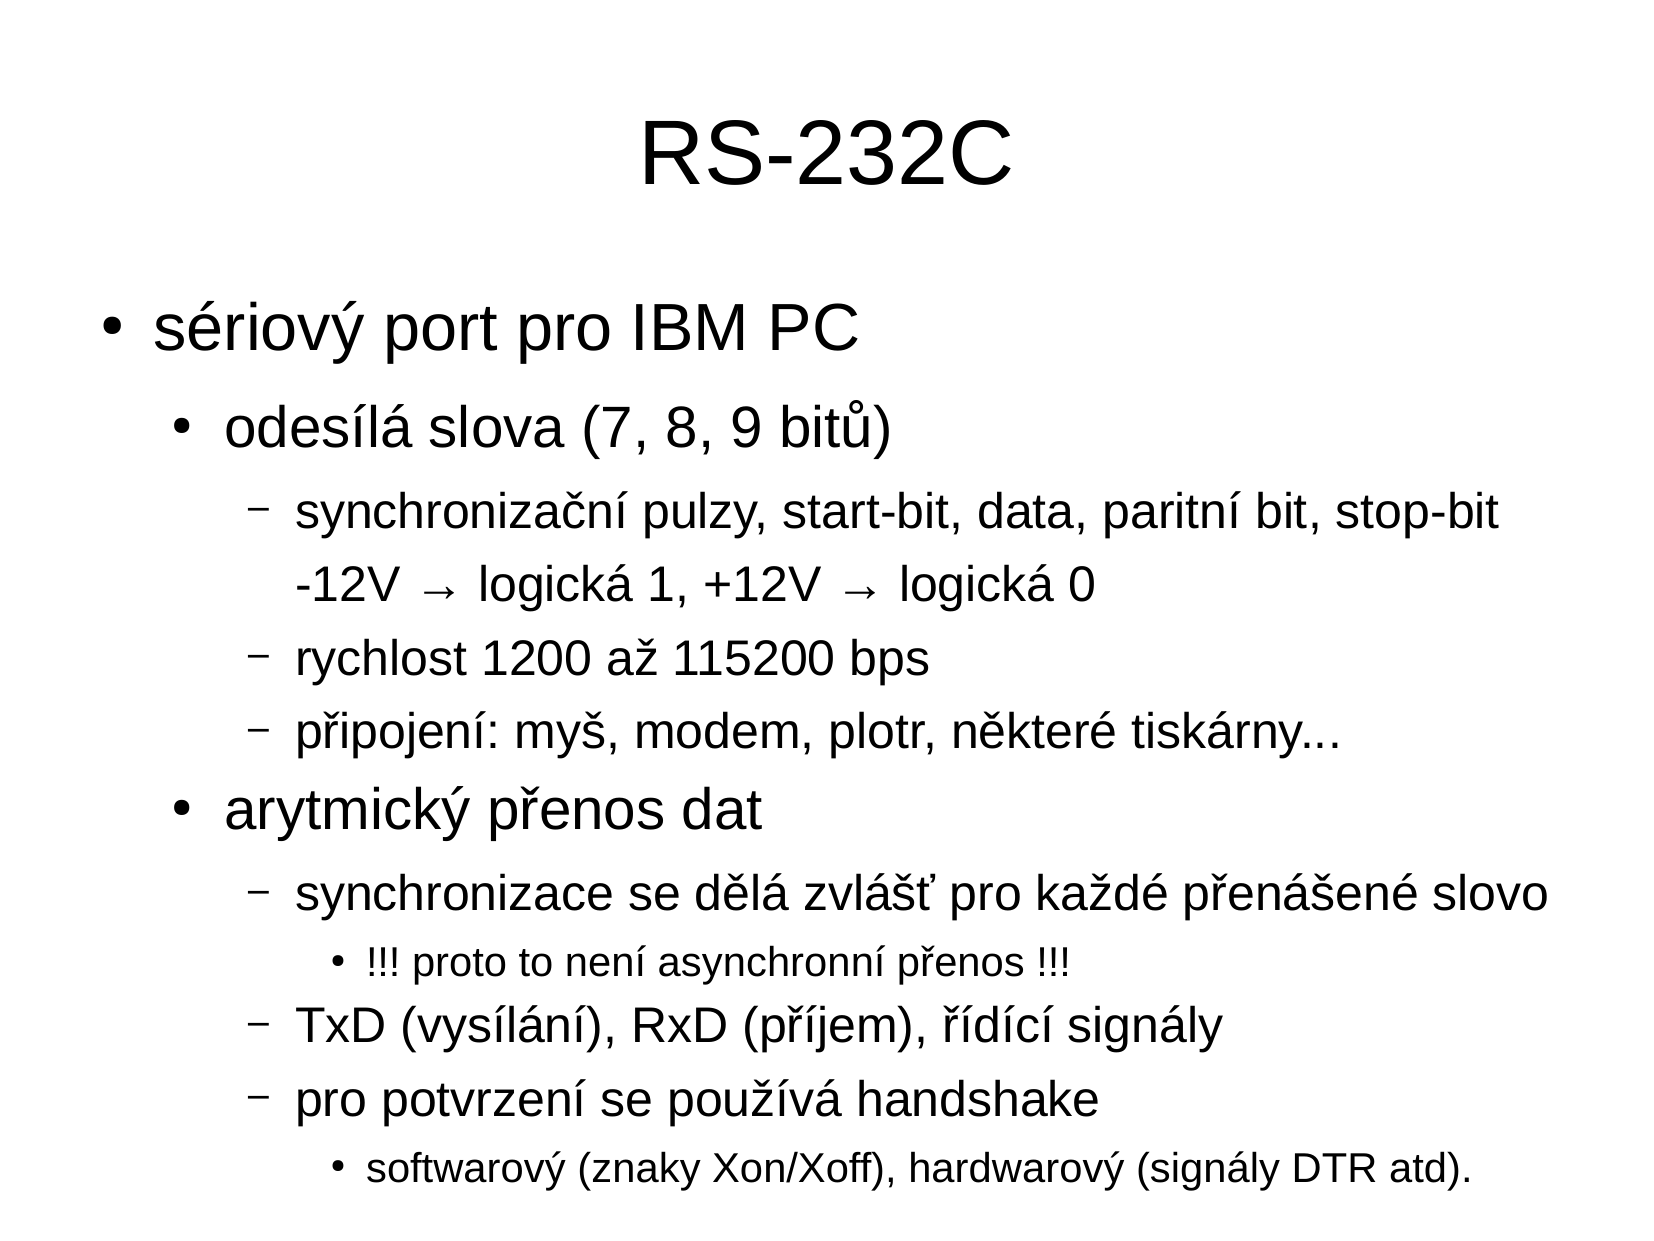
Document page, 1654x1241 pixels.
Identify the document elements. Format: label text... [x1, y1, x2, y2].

title RS-232C [82, 56, 1571, 250]
list sériový port pro IBM PC odesílá slova (7, 8, 9 bitů) synchronizační pulzy, start-bit, data, paritní bit, stop-bit -12V → logická 1, +12V → logická 0 rychlost 1200 až 115200 bps připojení: myš, modem, plotr, některé tiskárny... arytmický přenos dat synchronizace se dělá zvlášť pro každé přenášené slovo !!! proto to není asynchronní přenos !!! TxD (vysílání), RxD (příjem), řídící signály pro potvrzení se používá handshake softwarový (znaky Xon/Xoff), hardwarový (signály DTR atd). [82, 290, 1571, 1217]
